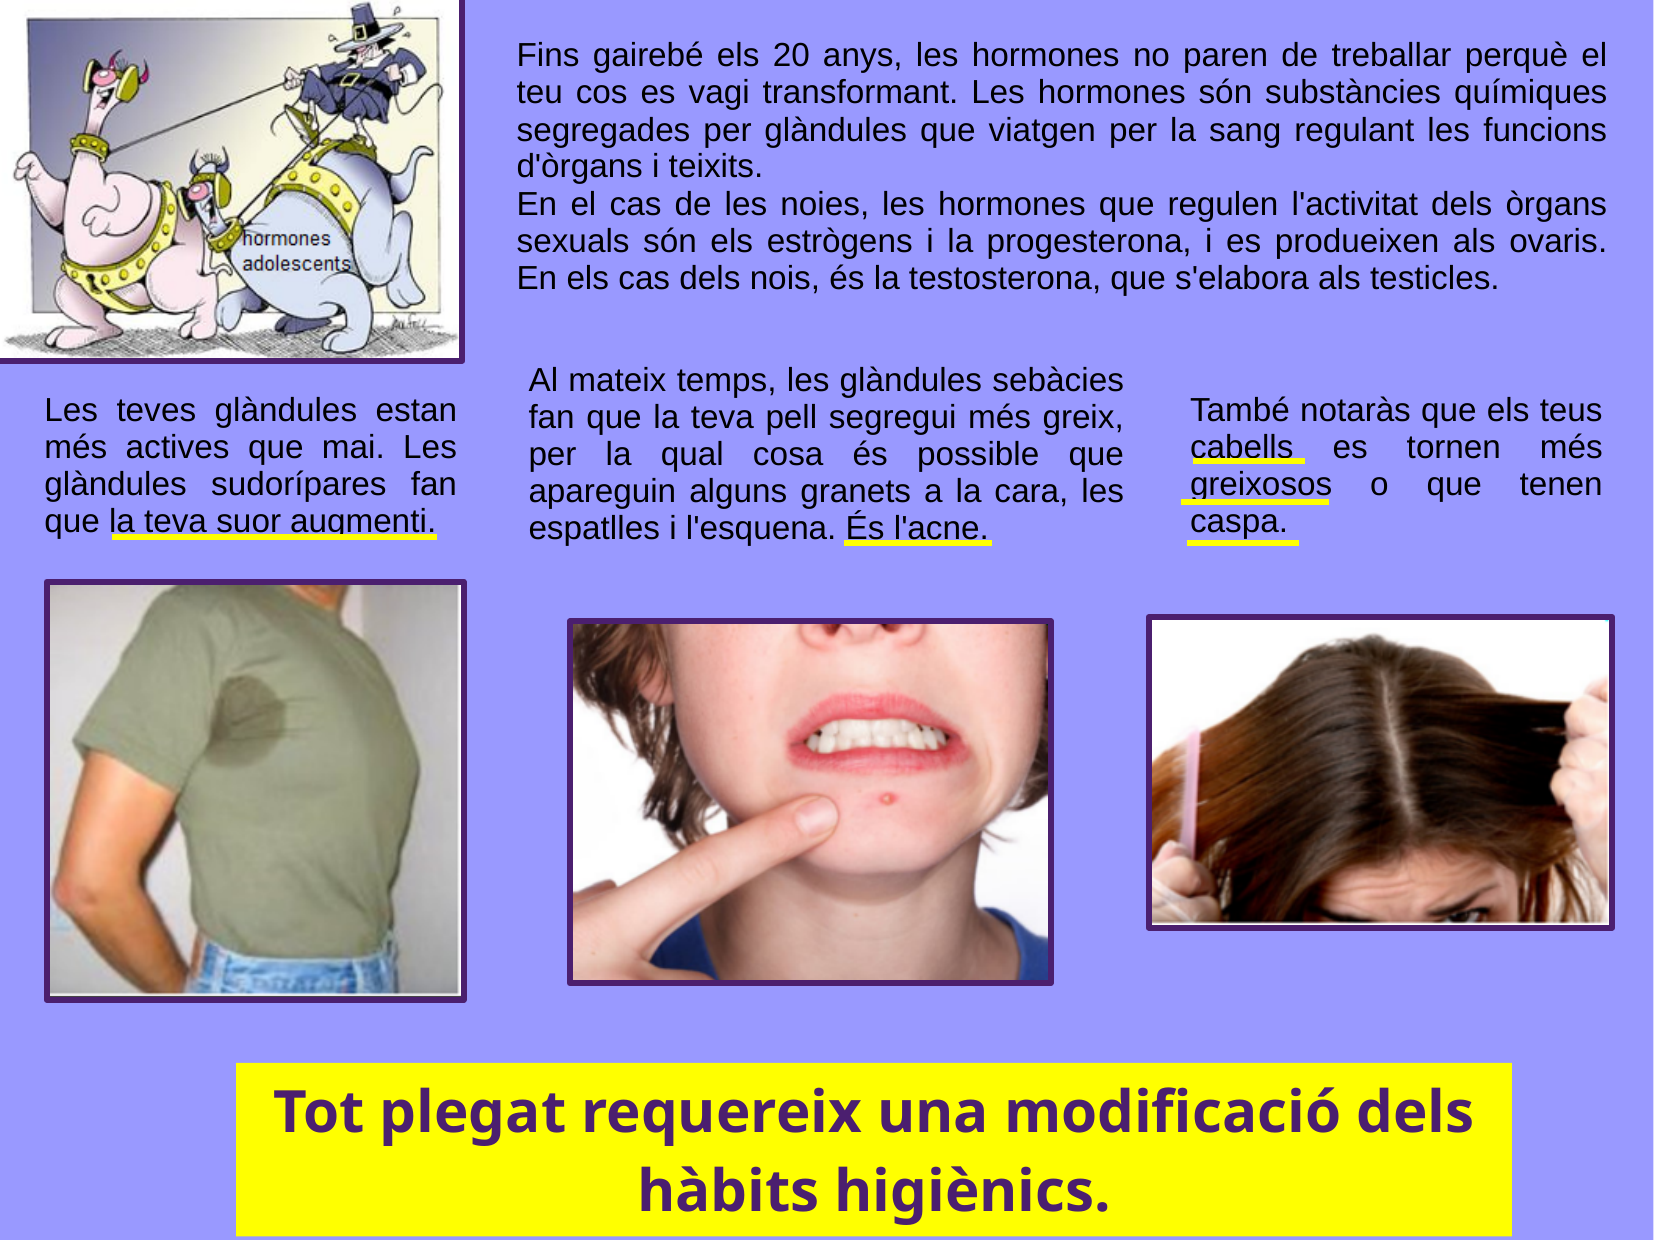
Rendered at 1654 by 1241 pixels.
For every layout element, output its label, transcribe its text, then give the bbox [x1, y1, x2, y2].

text_box També notaràs que els teus cabells es tornen més greixosos o que tenen caspa. [1175, 383, 1619, 562]
picture [0, 0, 460, 358]
picture [1151, 620, 1610, 925]
text_box Tot plegat requereix una modificació dels hàbits higiènics. [236, 1062, 1512, 1145]
text_box Al mateix temps, les glàndules sebàcies fan que la teva pell segregui més greix, per la qual cosa és possible que apareguin alguns granets a la cara, les espatlles i l'esquena. És l'acne. [513, 354, 1140, 562]
text_box Fins gairebé els 20 anys, les hormones no paren de treballar perquè el teu cos es vagi transformant. Les hormones són substàncies químiques segregades per glàndules que viatgen per la sang regulant les funcions d'òrgans i teixits. En el cas de les noies, les hormones que regulen l'activitat dels òrgans sexuals són els estrògens i la progesterona, i es produeixen als ovaris. En els cas dels nois, és la testosterona, que s'elabora als testicles. [501, 29, 1625, 306]
picture [572, 624, 1048, 981]
text_box Les teves glàndules estan més actives que mai. Les glàndules sudorípares fan que la teva suor augmenti. [29, 383, 473, 562]
picture [49, 584, 461, 998]
